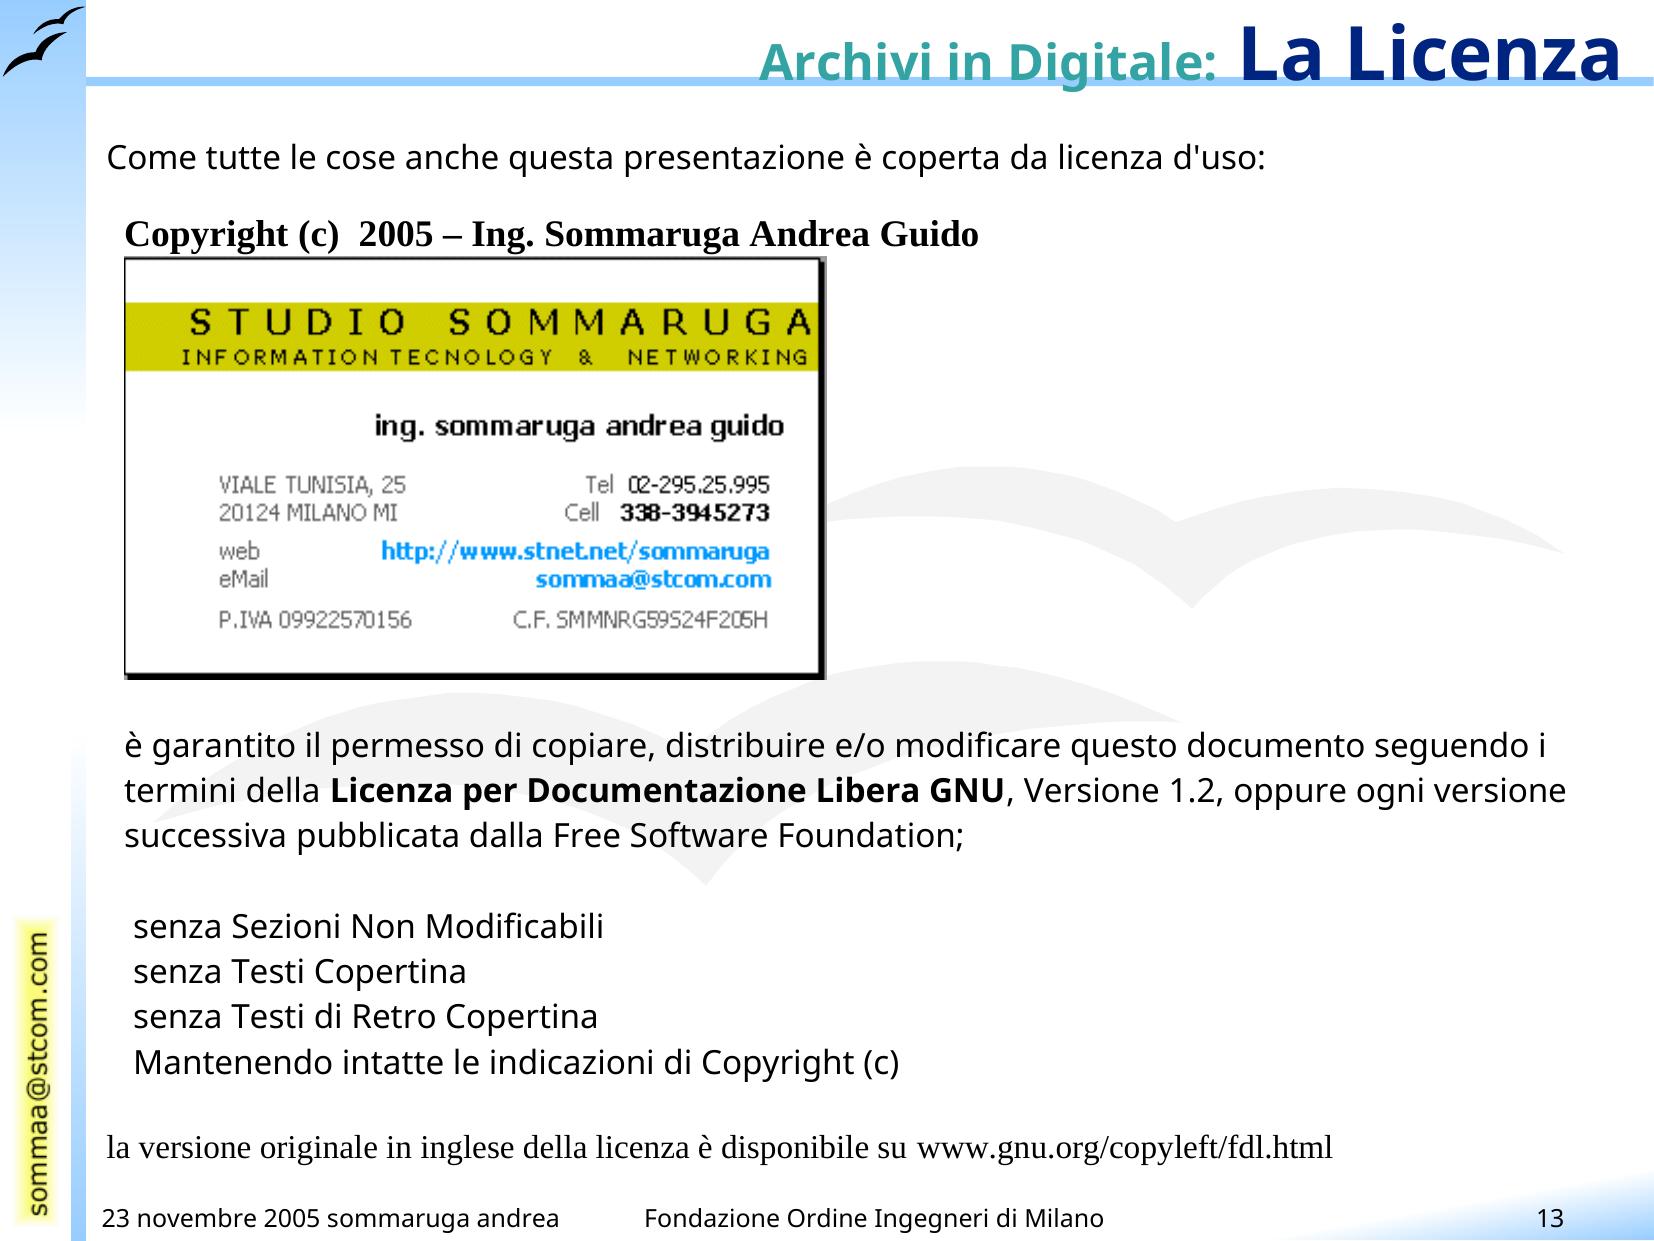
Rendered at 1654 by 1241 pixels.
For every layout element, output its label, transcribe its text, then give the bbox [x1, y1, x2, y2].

title Archivi in Digitale: La Licenza [85, 0, 1654, 104]
picture [124, 256, 827, 680]
list Come tutte le cose anche questa presentazione è coperta da licenza d'uso: Copyright (c) 2005 – Ing. Sommaruga Andrea Guido è garantito il permesso di copiare, distribuire e/o modificare questo documento seguendo i termini della Licenza per Documentazione Libera GNU, Versione 1.2, oppure ogni versione successiva pubblicata dalla Free Software Foundation; senza Sezioni Non Modificabili senza Testi Copertina senza Testi di Retro Copertina Mantenendo intatte le indicazioni di Copyright (c) la versione originale in inglese della licenza è disponibile su www.gnu.org/copyleft/fdl.html [85, 134, 1628, 1163]
picture [12, 915, 60, 1228]
